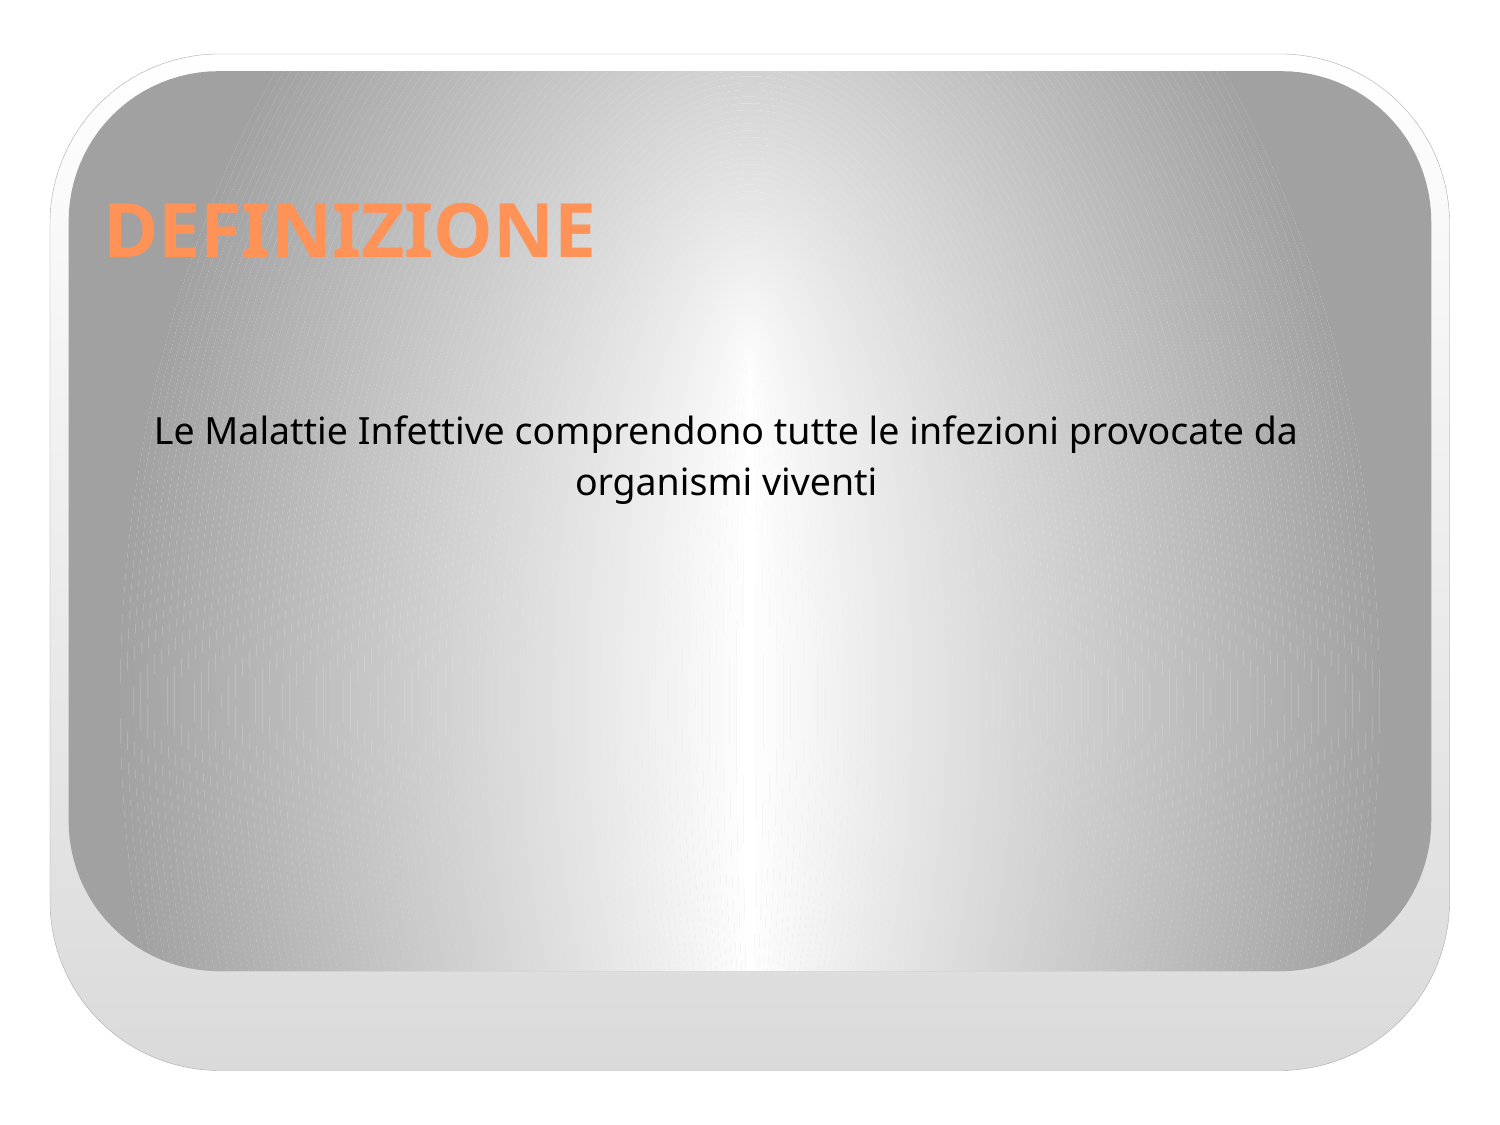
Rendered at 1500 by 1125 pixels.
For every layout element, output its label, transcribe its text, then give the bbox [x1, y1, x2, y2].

text_box Le Malattie Infettive comprendono tutte le infezioni provocate da organismi viventi [112, 397, 1341, 917]
title DEFINIZIONE [88, 78, 1364, 379]
